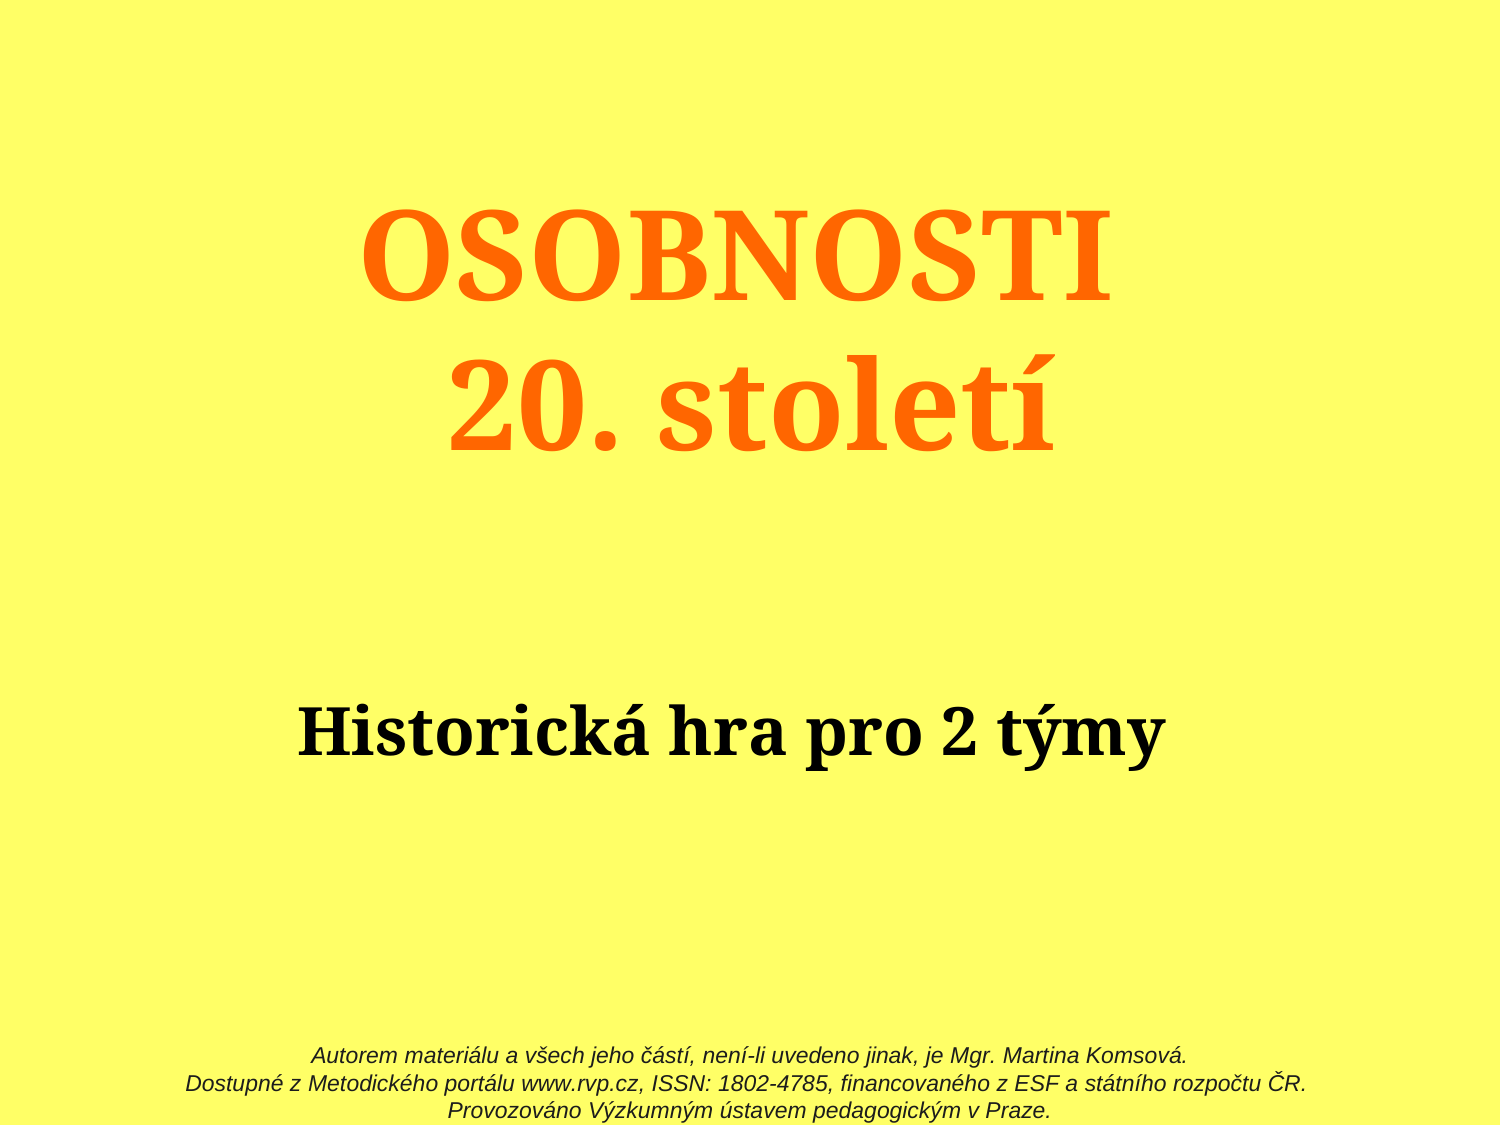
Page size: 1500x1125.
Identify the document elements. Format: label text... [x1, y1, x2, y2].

list Historická hra pro 2 týmy [230, 680, 1235, 811]
text_box Autorem materiálu a všech jeho částí, není-li uvedeno jinak, je Mgr. Martina Komsová. Dostupné z Metodického portálu www.rvp.cz, ISSN: 1802-4785, financovaného z ESF a státního rozpočtu ČR. Provozováno Výzkumným ústavem pedagogickým v Praze. [0, 1032, 1500, 1125]
title OSOBNOSTI 20. století [76, 167, 1427, 484]
